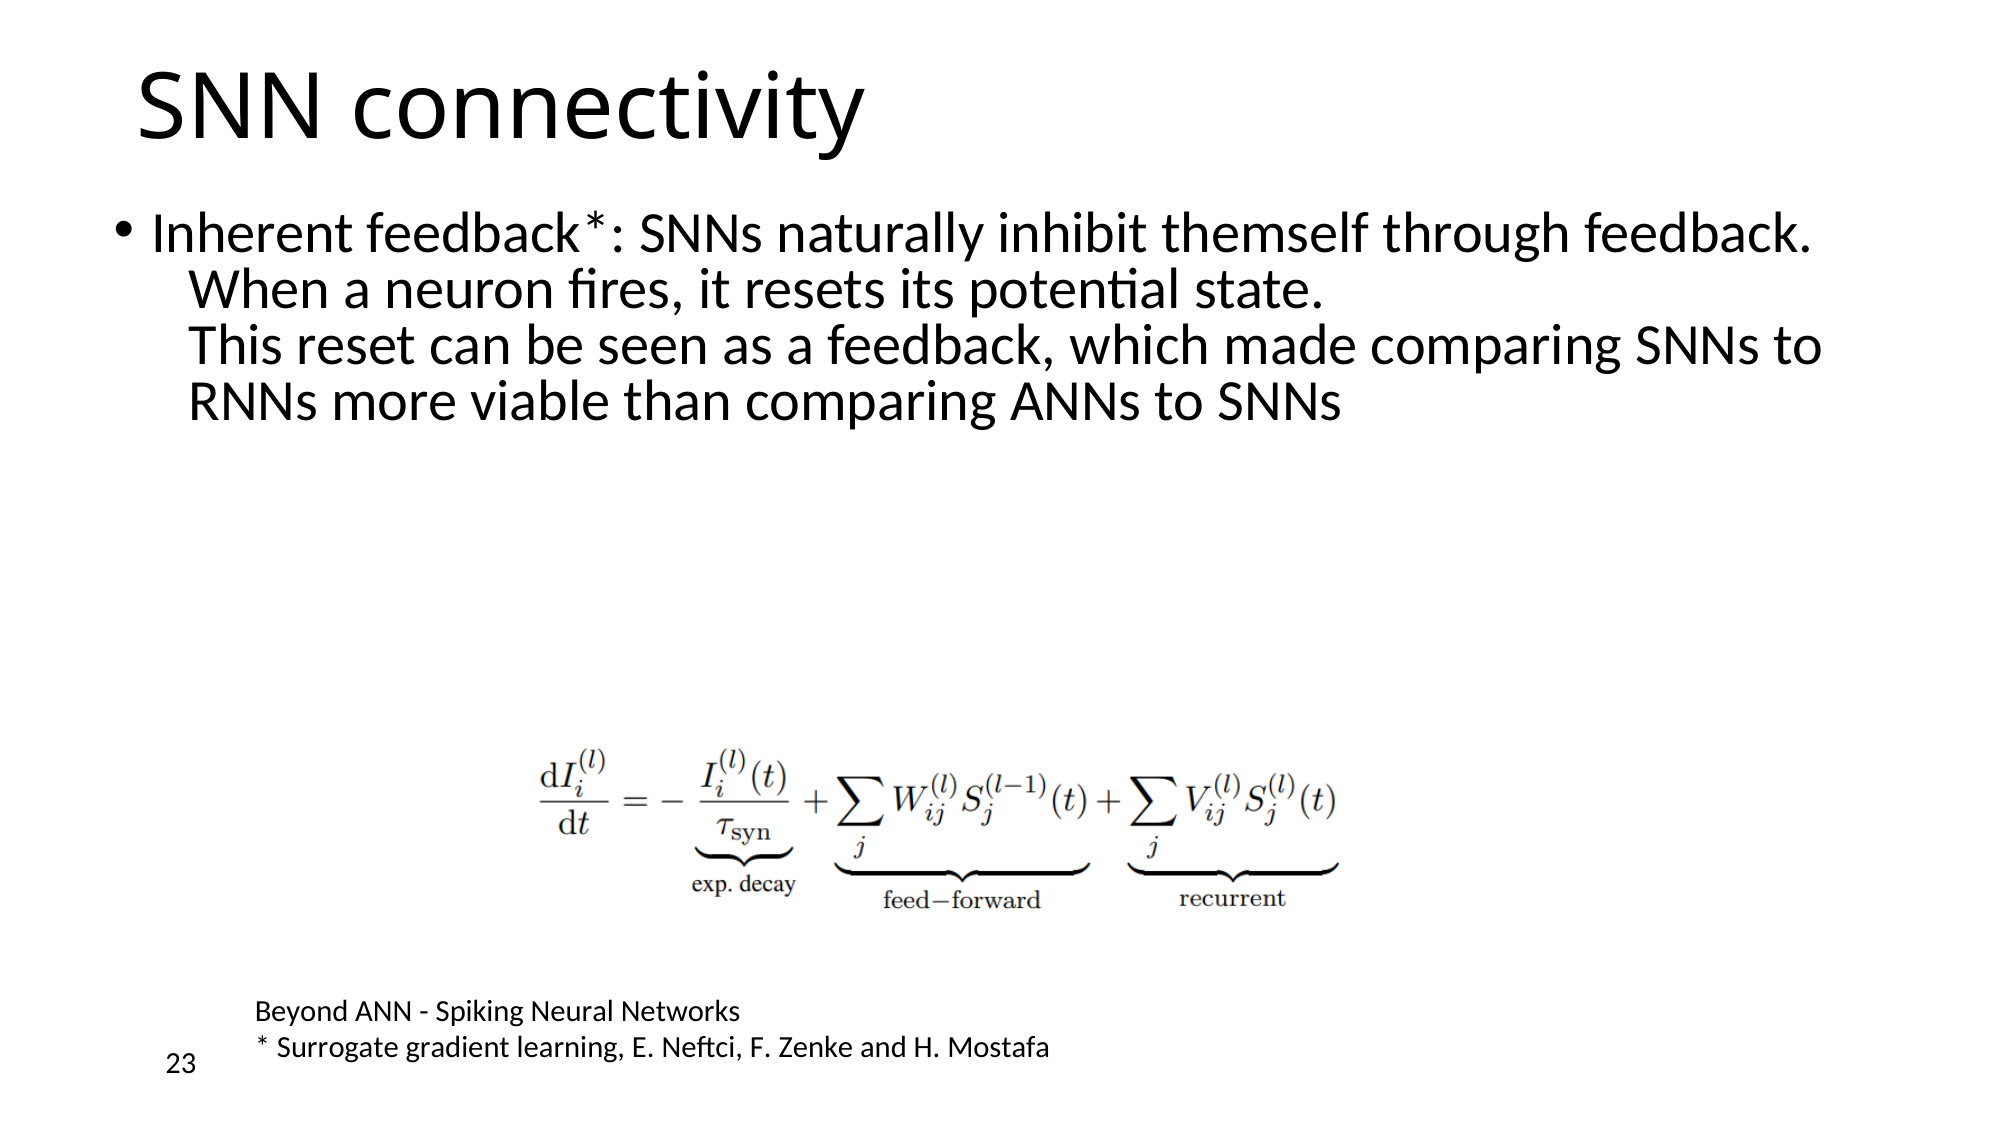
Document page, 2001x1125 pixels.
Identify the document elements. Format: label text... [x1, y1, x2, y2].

title SNN connectivity [121, 0, 1847, 200]
list Inherent feedback*: SNNs naturally inhibit themself through feedback. When a neuron fires, it resets its potential state. This reset can be seen as a feedback, which made comparing SNNs to RNNs more viable than comparing ANNs to SNNs [98, 200, 1847, 769]
picture [535, 743, 1355, 925]
text_box Beyond ANN - Spiking Neural Networks * Surrogate gradient learning, E. Neftci, F. Zenke and H. Mostafa [254, 964, 1796, 1091]
text_box [0, 999, 244, 1125]
